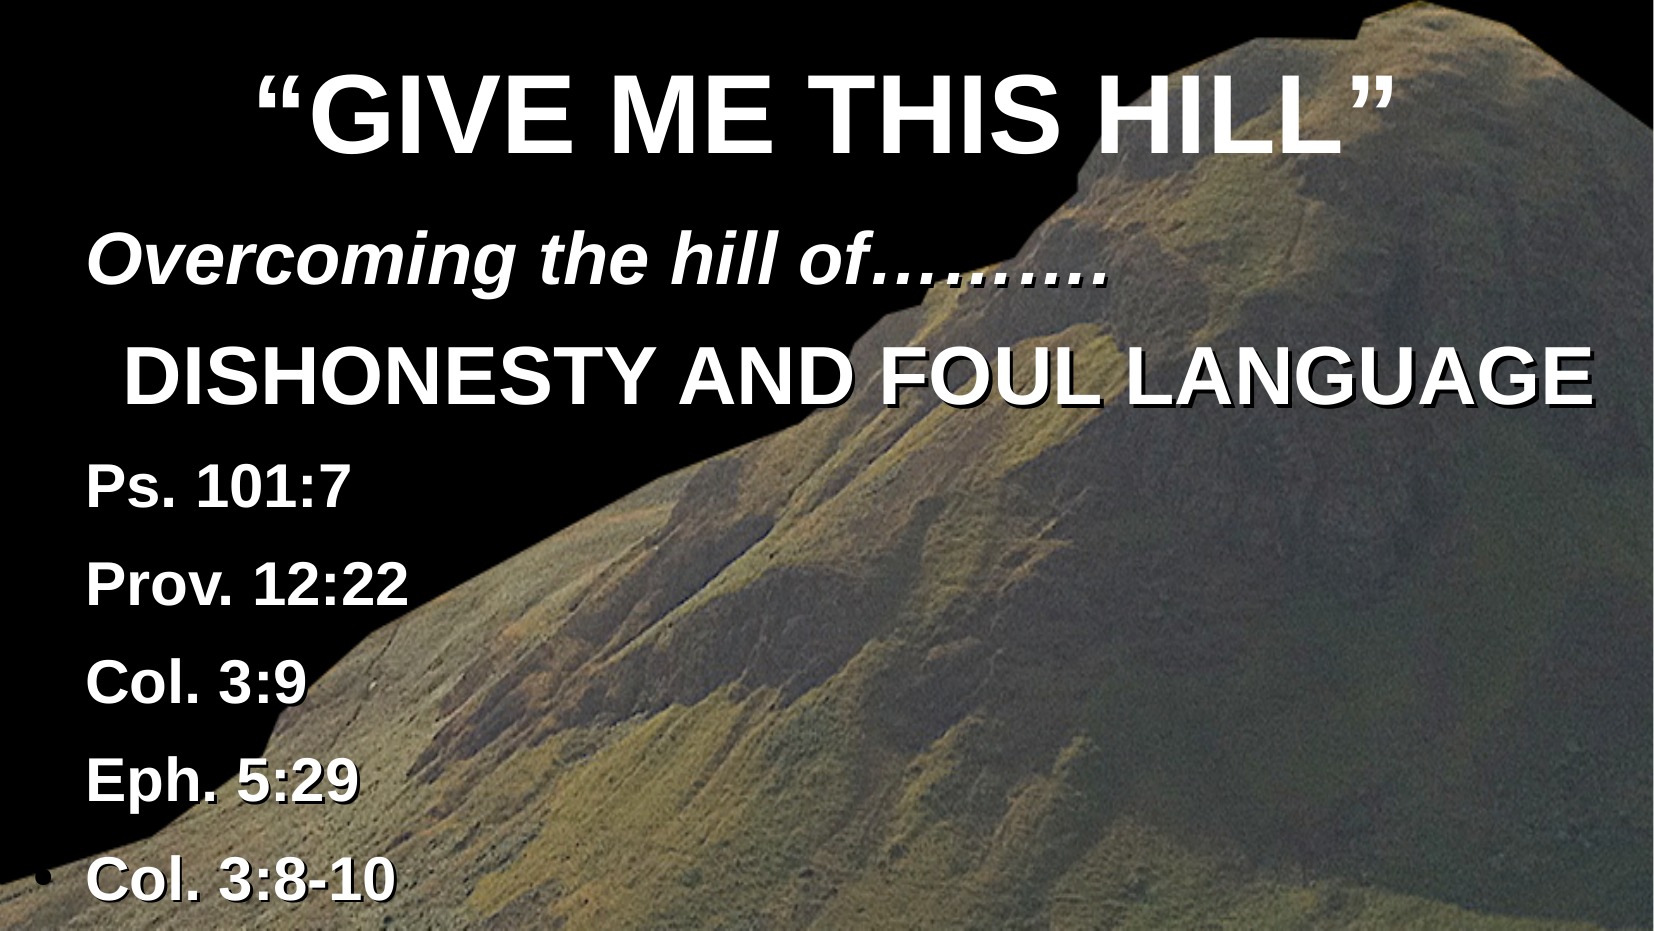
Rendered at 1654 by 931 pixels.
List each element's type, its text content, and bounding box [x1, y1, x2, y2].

picture [0, 0, 1654, 931]
list Overcoming the hill of………. DISHONESTY AND FOUL LANGUAGE Ps. 101:7 Prov. 12:22 Col. 3:9 Eph. 5:29 Col. 3:8-10 [15, 217, 1636, 916]
title “GIVE ME THIS HILL” [82, 37, 1571, 193]
